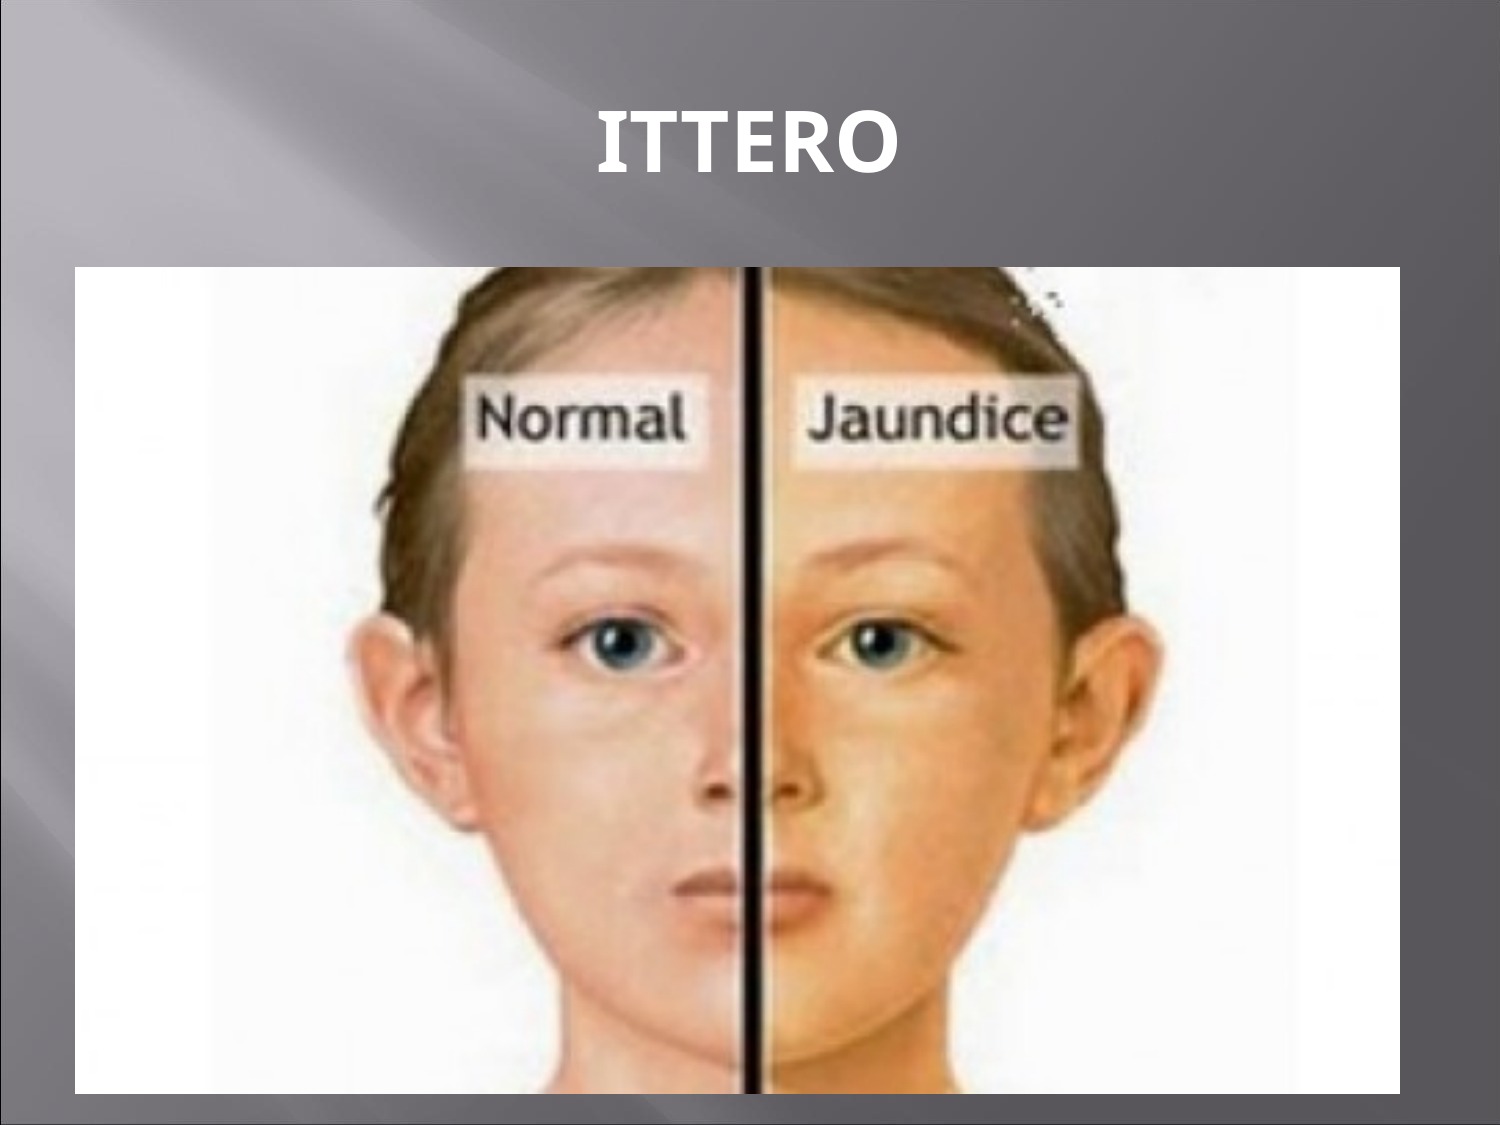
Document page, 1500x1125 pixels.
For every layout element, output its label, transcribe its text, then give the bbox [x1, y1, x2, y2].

title ITTERO [74, 28, 1425, 249]
picture [0, 0, 1500, 1125]
